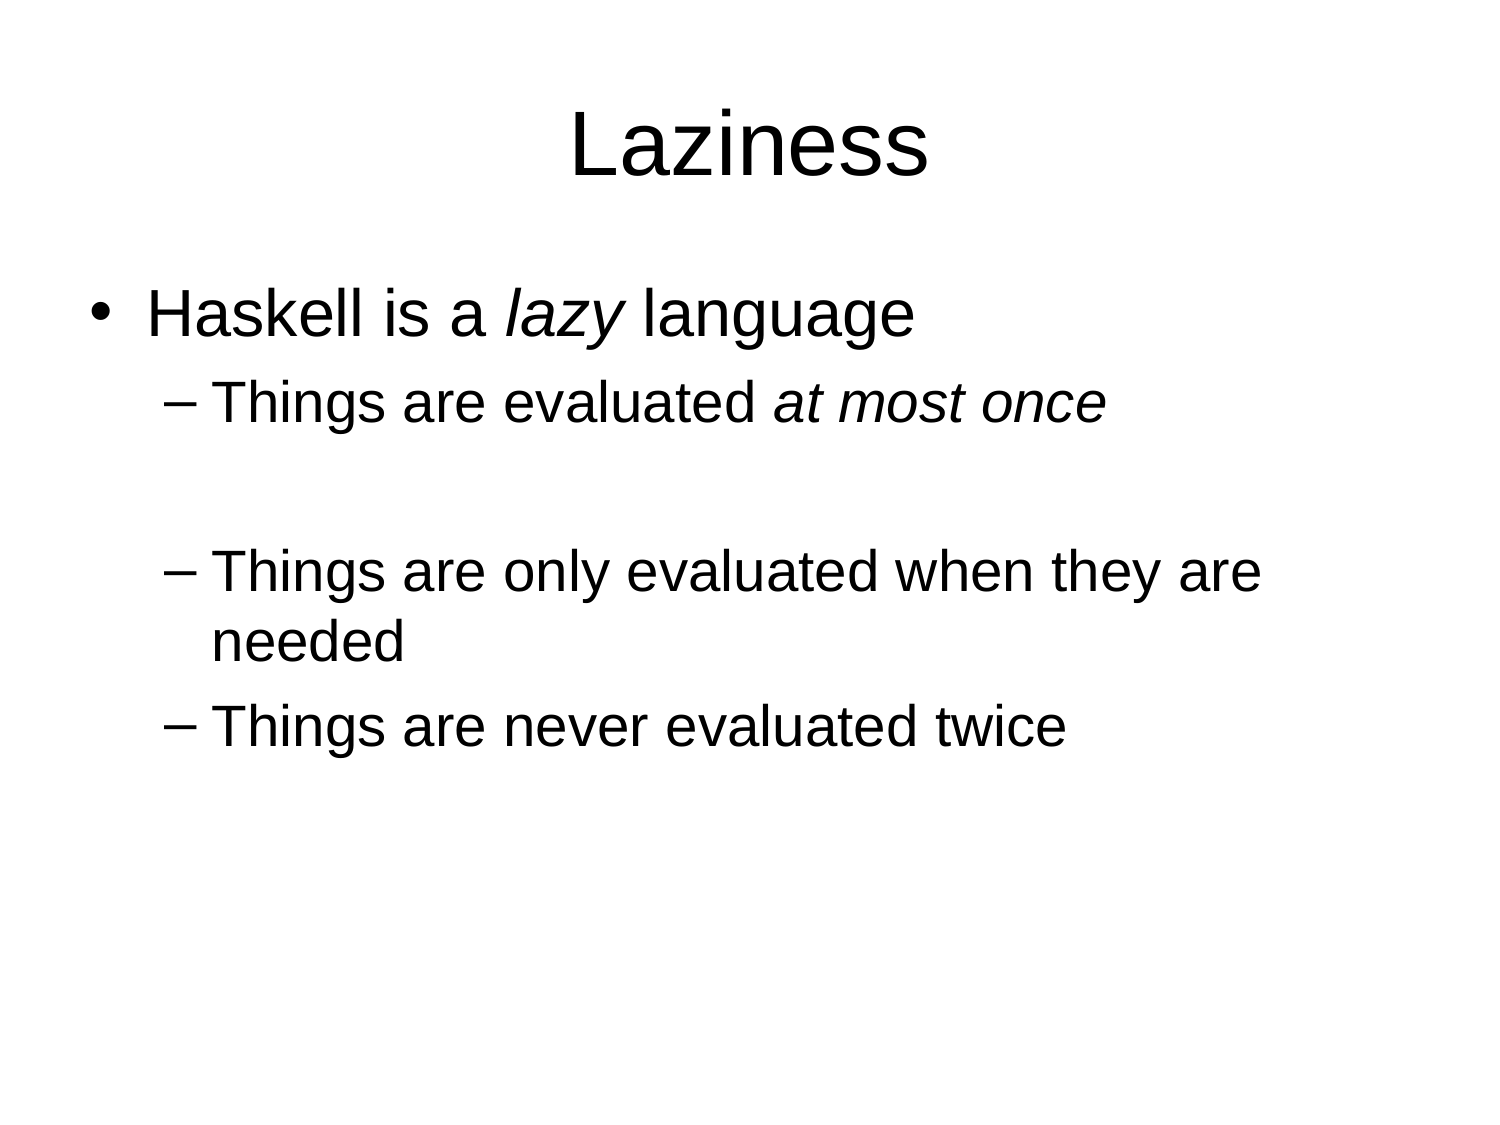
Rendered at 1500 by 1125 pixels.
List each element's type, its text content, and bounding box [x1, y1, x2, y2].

title Laziness [75, 45, 1426, 233]
list Haskell is a lazy language Things are evaluated at most once Things are only evaluated when they are needed Things are never evaluated twice [75, 262, 1426, 1005]
